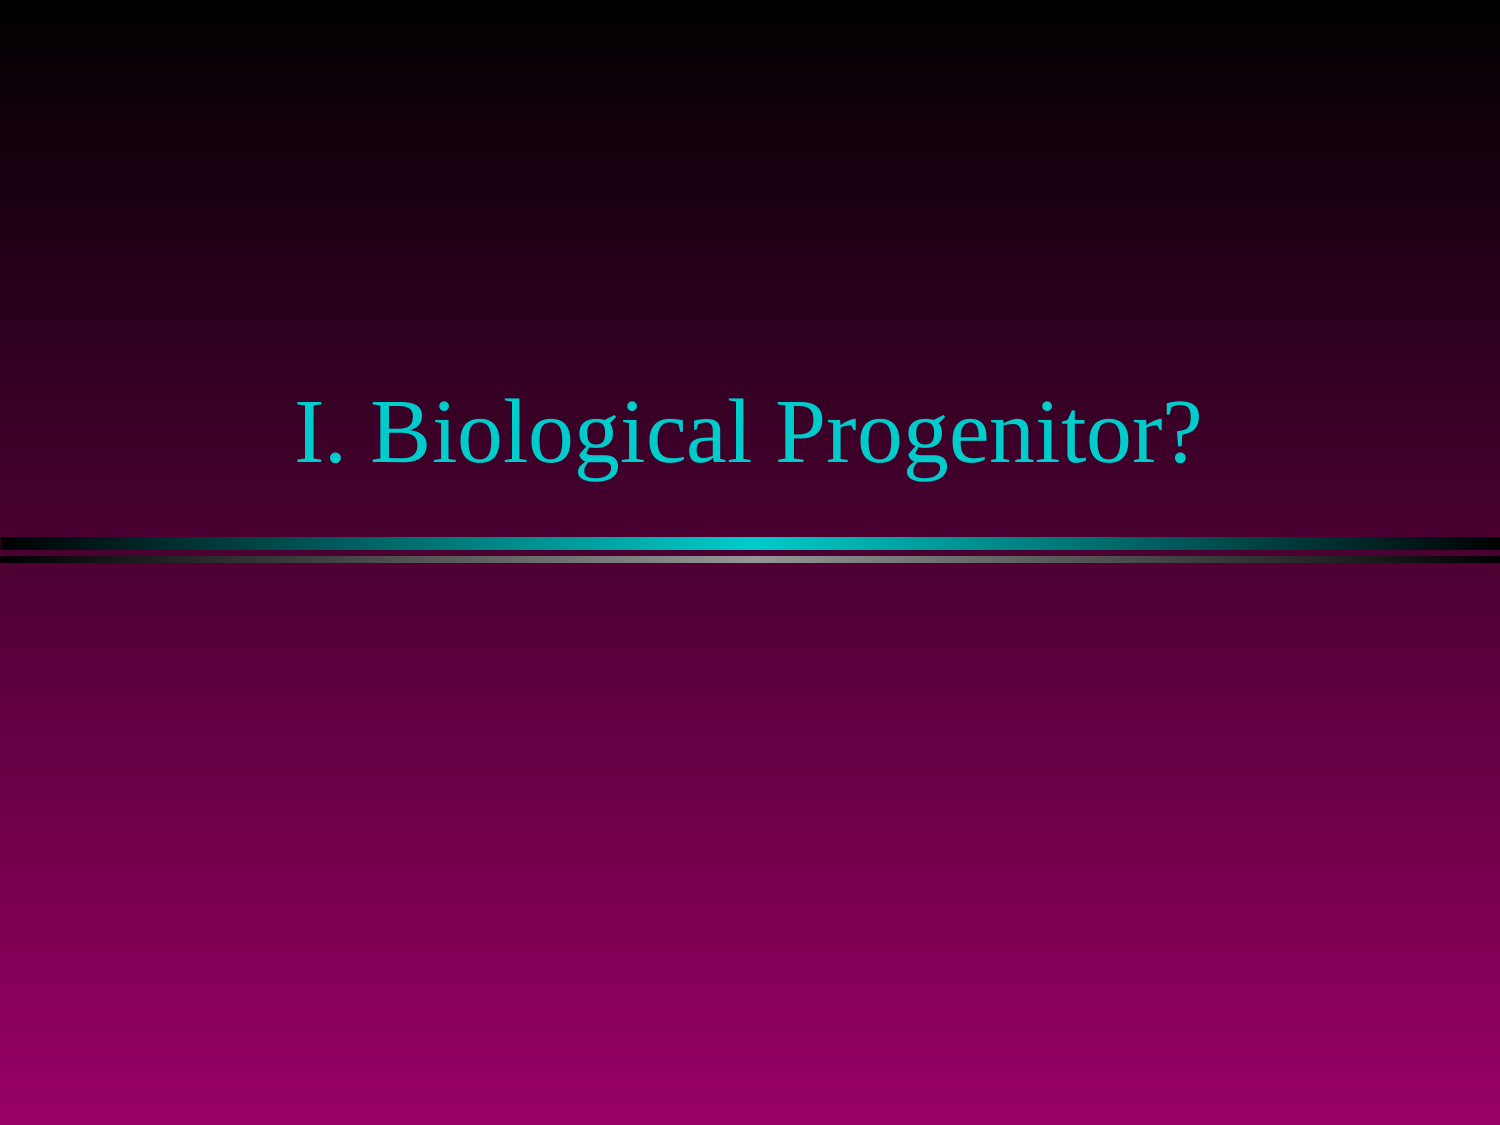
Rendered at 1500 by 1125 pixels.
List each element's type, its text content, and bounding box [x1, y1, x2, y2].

title I. Biological Progenitor? [112, 337, 1388, 525]
